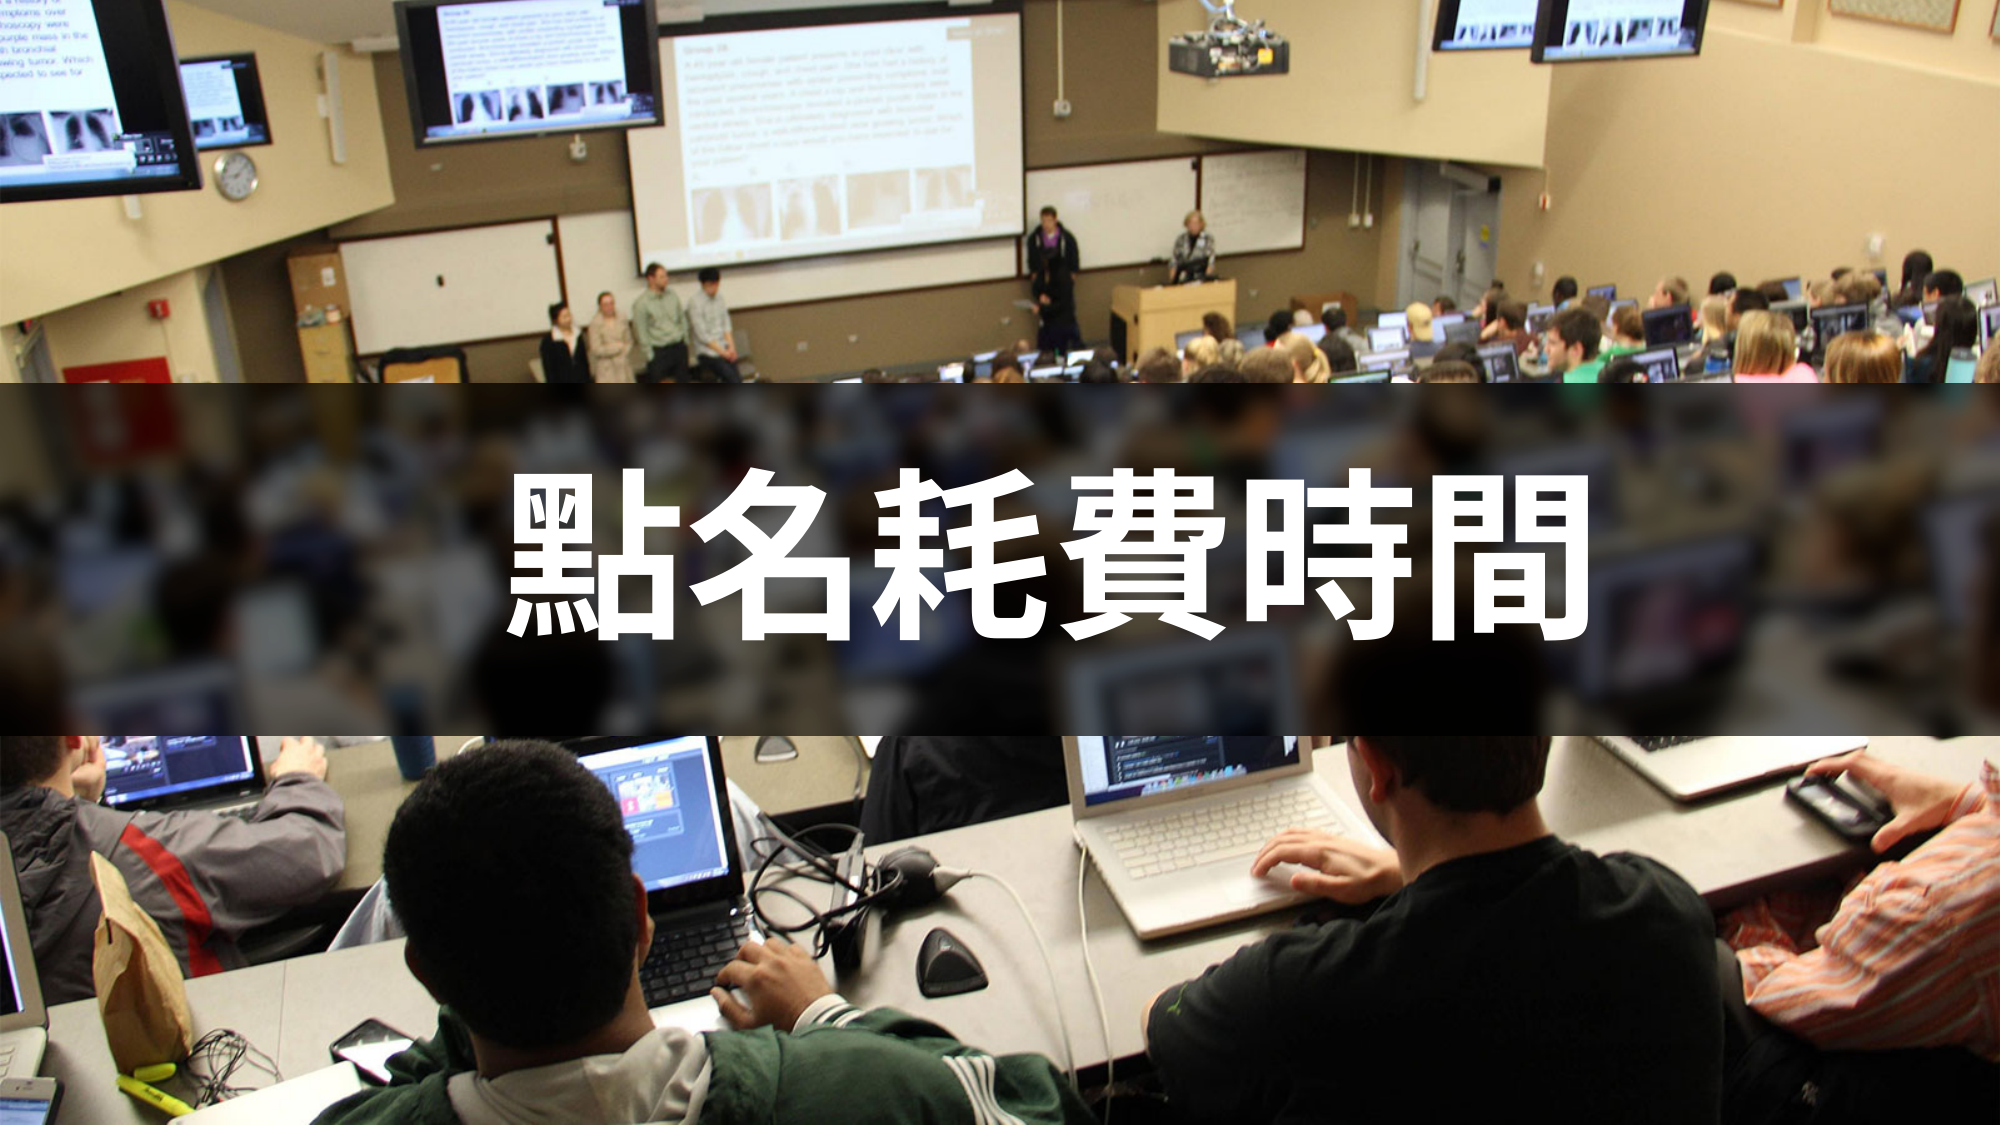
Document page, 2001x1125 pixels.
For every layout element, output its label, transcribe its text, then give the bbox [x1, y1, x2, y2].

text_box 點名耗費時間 [487, 433, 1629, 671]
picture [0, 0, 2000, 1125]
